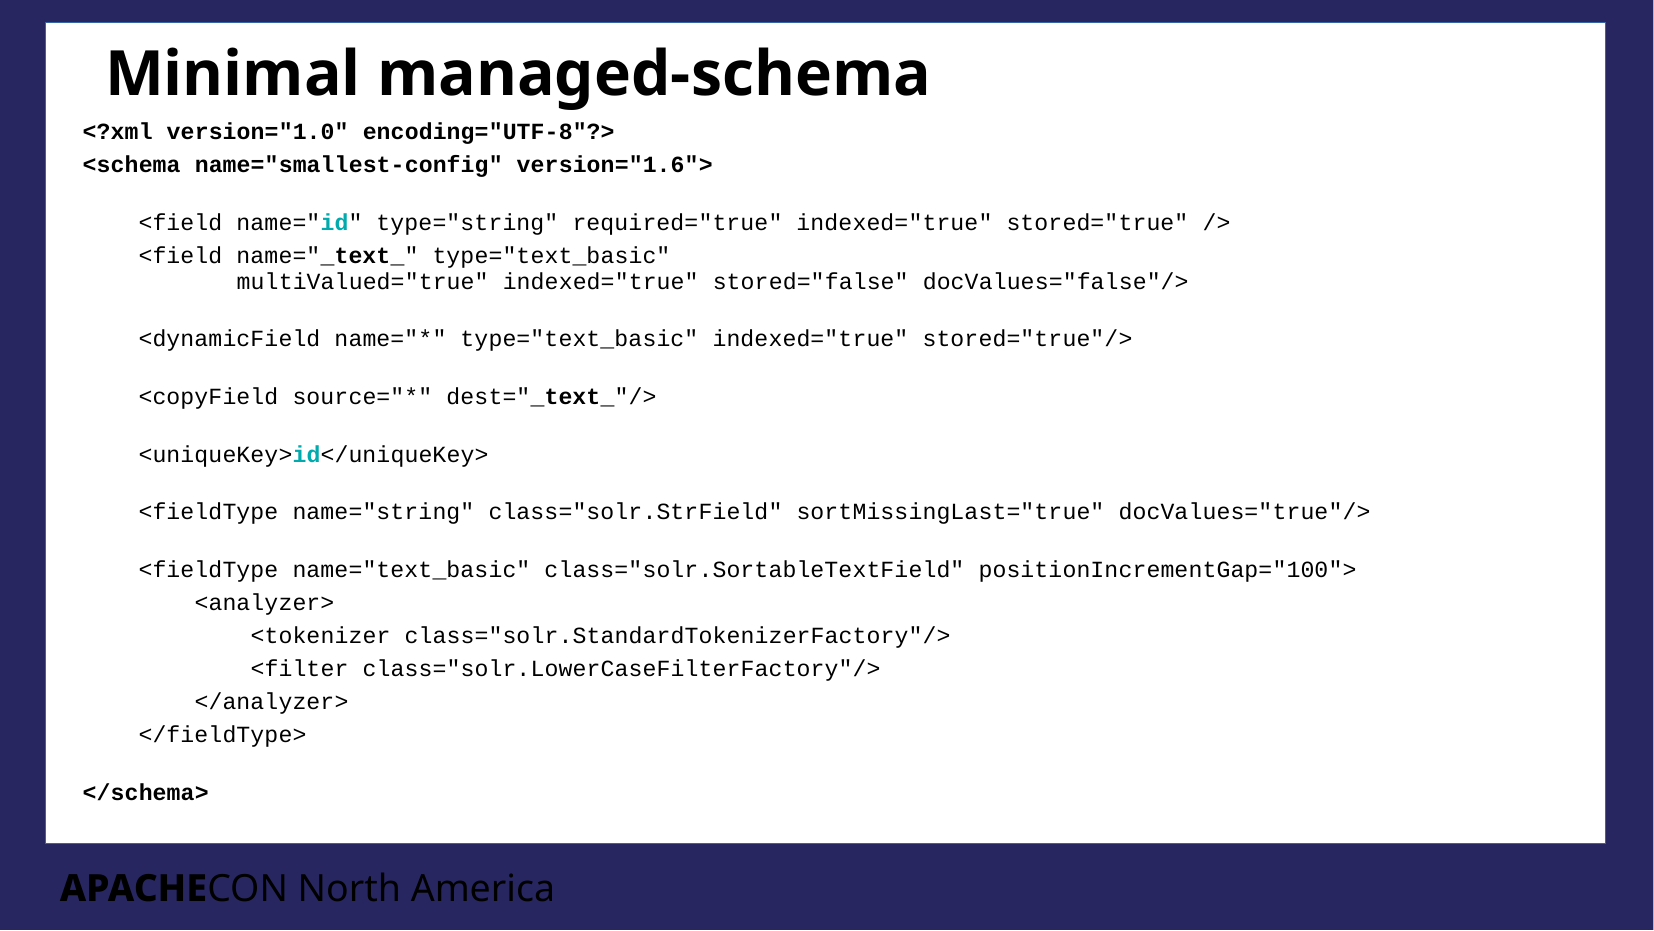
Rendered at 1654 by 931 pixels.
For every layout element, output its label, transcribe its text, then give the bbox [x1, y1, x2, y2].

list <?xml version="1.0" encoding="UTF-8"?> <schema name="smallest-config" version="1.6"> <field name="id" type="string" required="true" indexed="true" stored="true" /> <field name="_text_" type="text_basic" multiValued="true" indexed="true" stored="false" docValues="false"/> <dynamicField name="*" type="text_basic" indexed="true" stored="true"/> <copyField source="*" dest="_text_"/> <uniqueKey>id</uniqueKey> <fieldType name="string" class="solr.StrField" sortMissingLast="true" docValues="true"/> <fieldType name="text_basic" class="solr.SortableTextField" positionIncrementGap="100"> <analyzer> <tokenizer class="solr.StandardTokenizerFactory"/> <filter class="solr.LowerCaseFilterFactory"/> </analyzer> </fieldType> </schema> [82, 120, 1571, 821]
title Minimal managed-schema [105, 32, 1546, 110]
